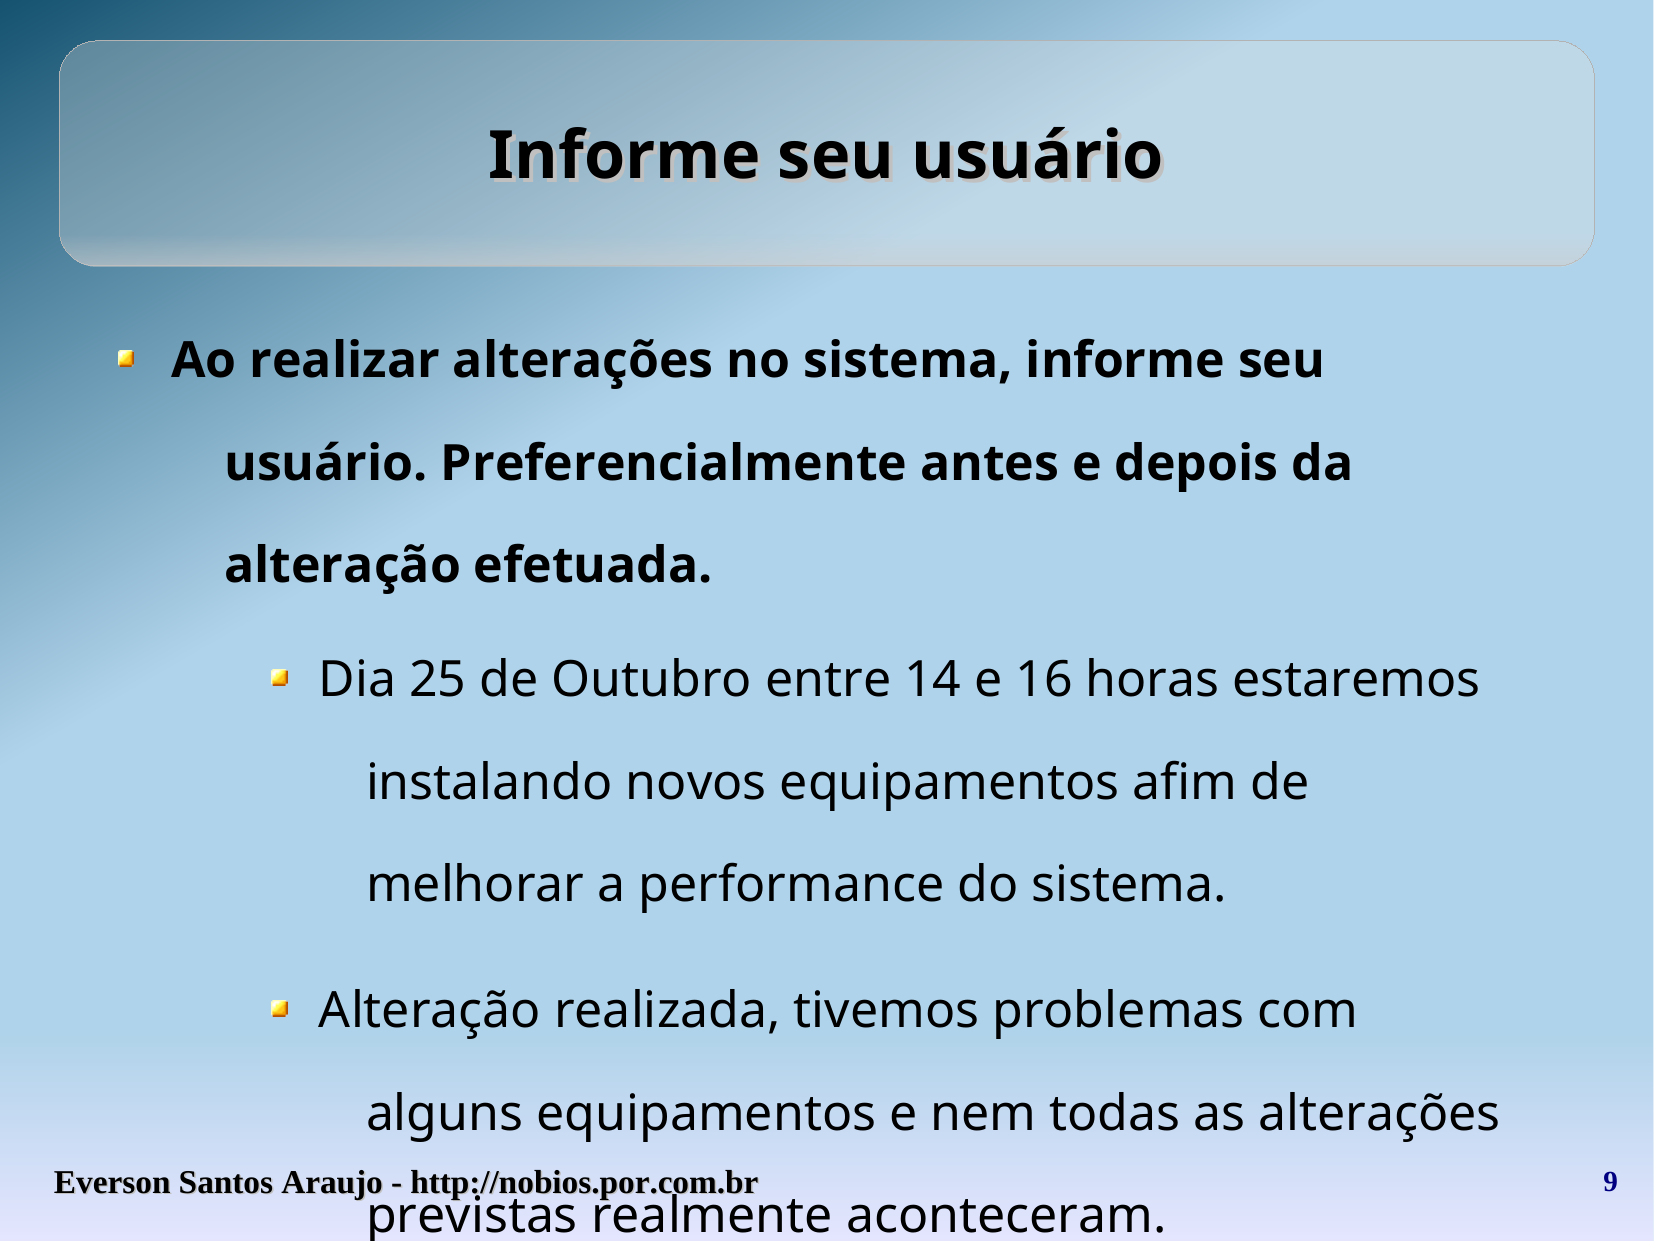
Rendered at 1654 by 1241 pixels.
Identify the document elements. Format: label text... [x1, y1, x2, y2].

title Informe seu usuário [82, 49, 1571, 257]
list Ao realizar alterações no sistema, informe seu usuário. Preferencialmente antes e depois da alteração efetuada. Dia 25 de Outubro entre 14 e 16 horas estaremos instalando novos equipamentos afim de melhorar a performance do sistema. Alteração realizada, tivemos problemas com alguns equipamentos e nem todas as alterações previstas realmente aconteceram. [82, 290, 1571, 1116]
